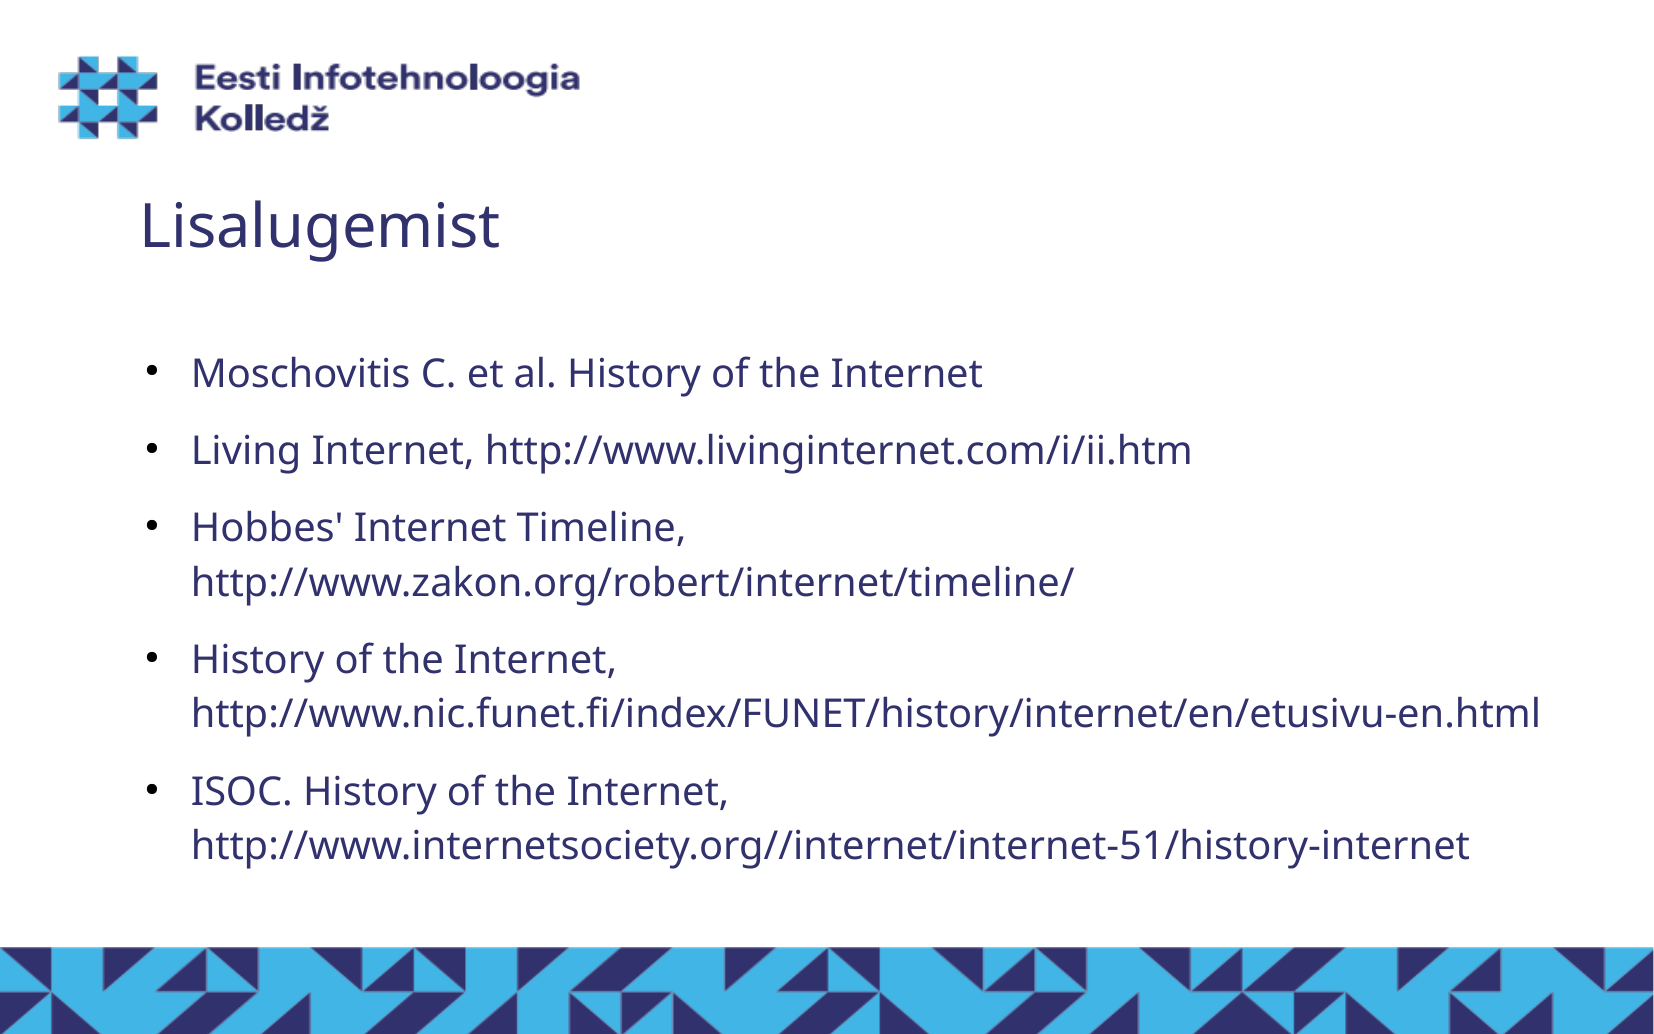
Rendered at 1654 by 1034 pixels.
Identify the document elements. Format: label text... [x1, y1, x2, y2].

list Moschovitis C. et al. History of the Internet Living Internet, http://www.livinginternet.com/i/ii.htm Hobbes' Internet Timeline, http://www.zakon.org/robert/internet/timeline/ History of the Internet, http://www.nic.funet.fi/index/FUNET/history/internet/en/etusivu-en.html ISOC. History of the Internet, http://www.internetsociety.org//internet/internet-51/history-internet [129, 344, 1548, 926]
title Lisalugemist [139, 137, 1548, 310]
